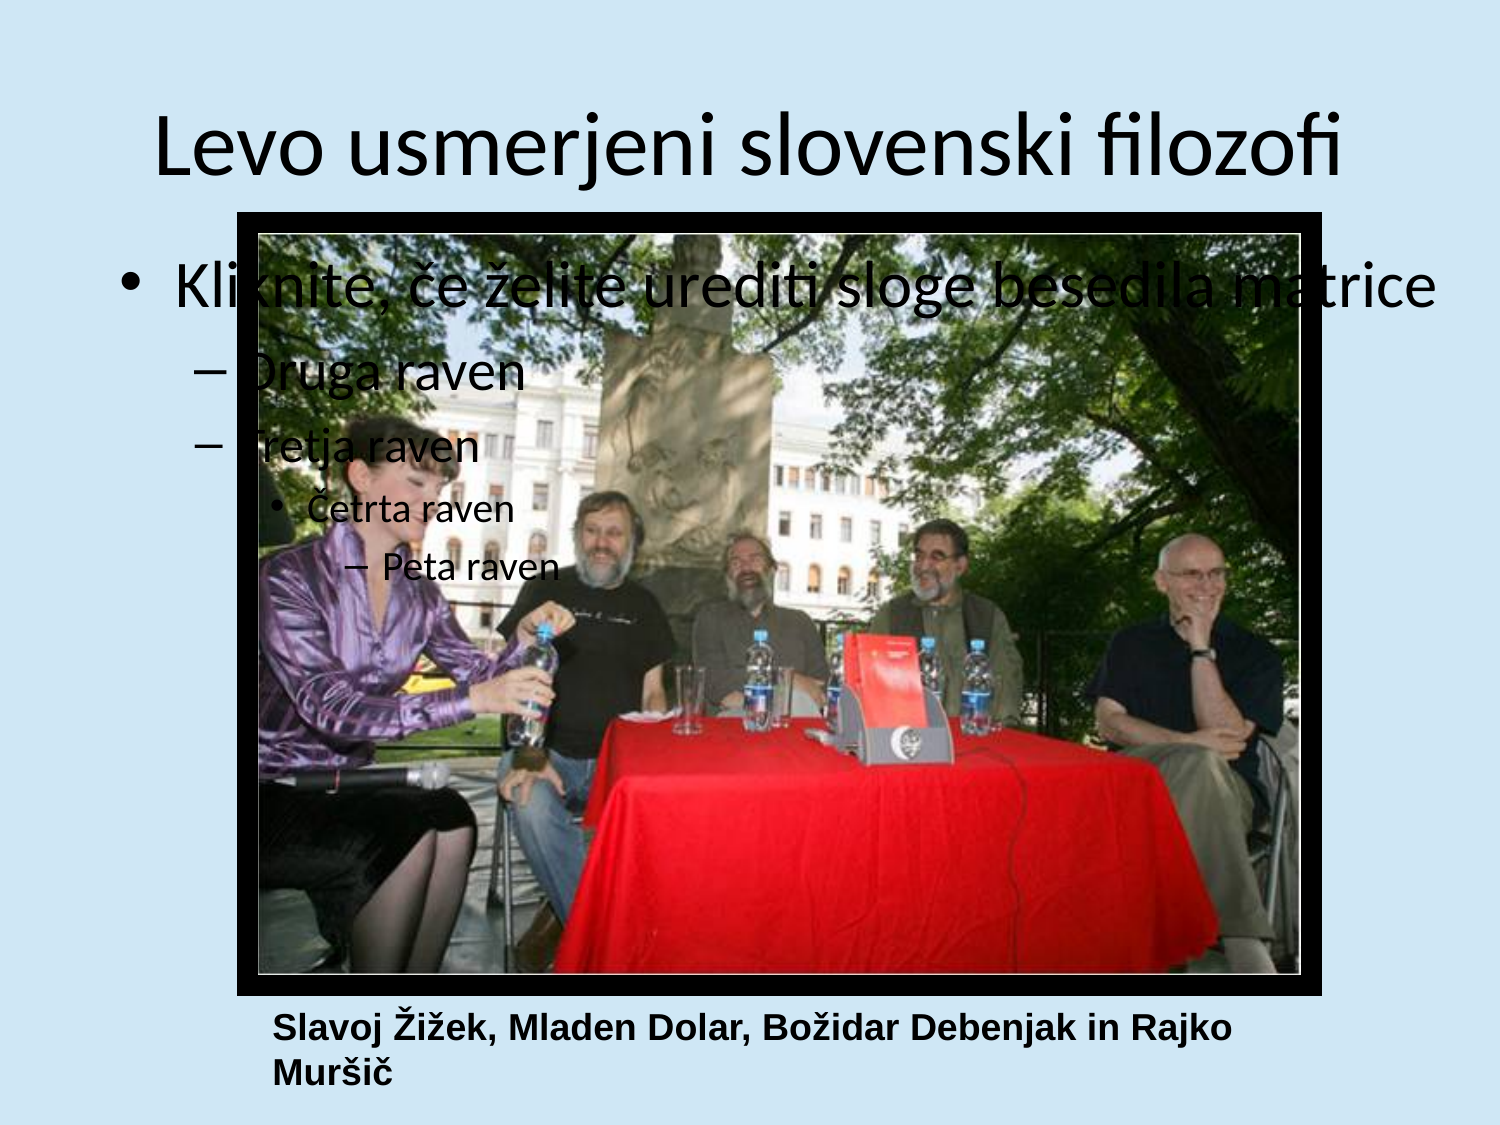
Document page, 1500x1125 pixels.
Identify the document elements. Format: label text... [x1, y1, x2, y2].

title Levo usmerjeni slovenski filozofi [75, 45, 1425, 233]
picture [257, 233, 1301, 976]
text_box Slavoj Žižek, Mladen Dolar, Božidar Debenjak in Rajko Muršič [257, 996, 1325, 1101]
